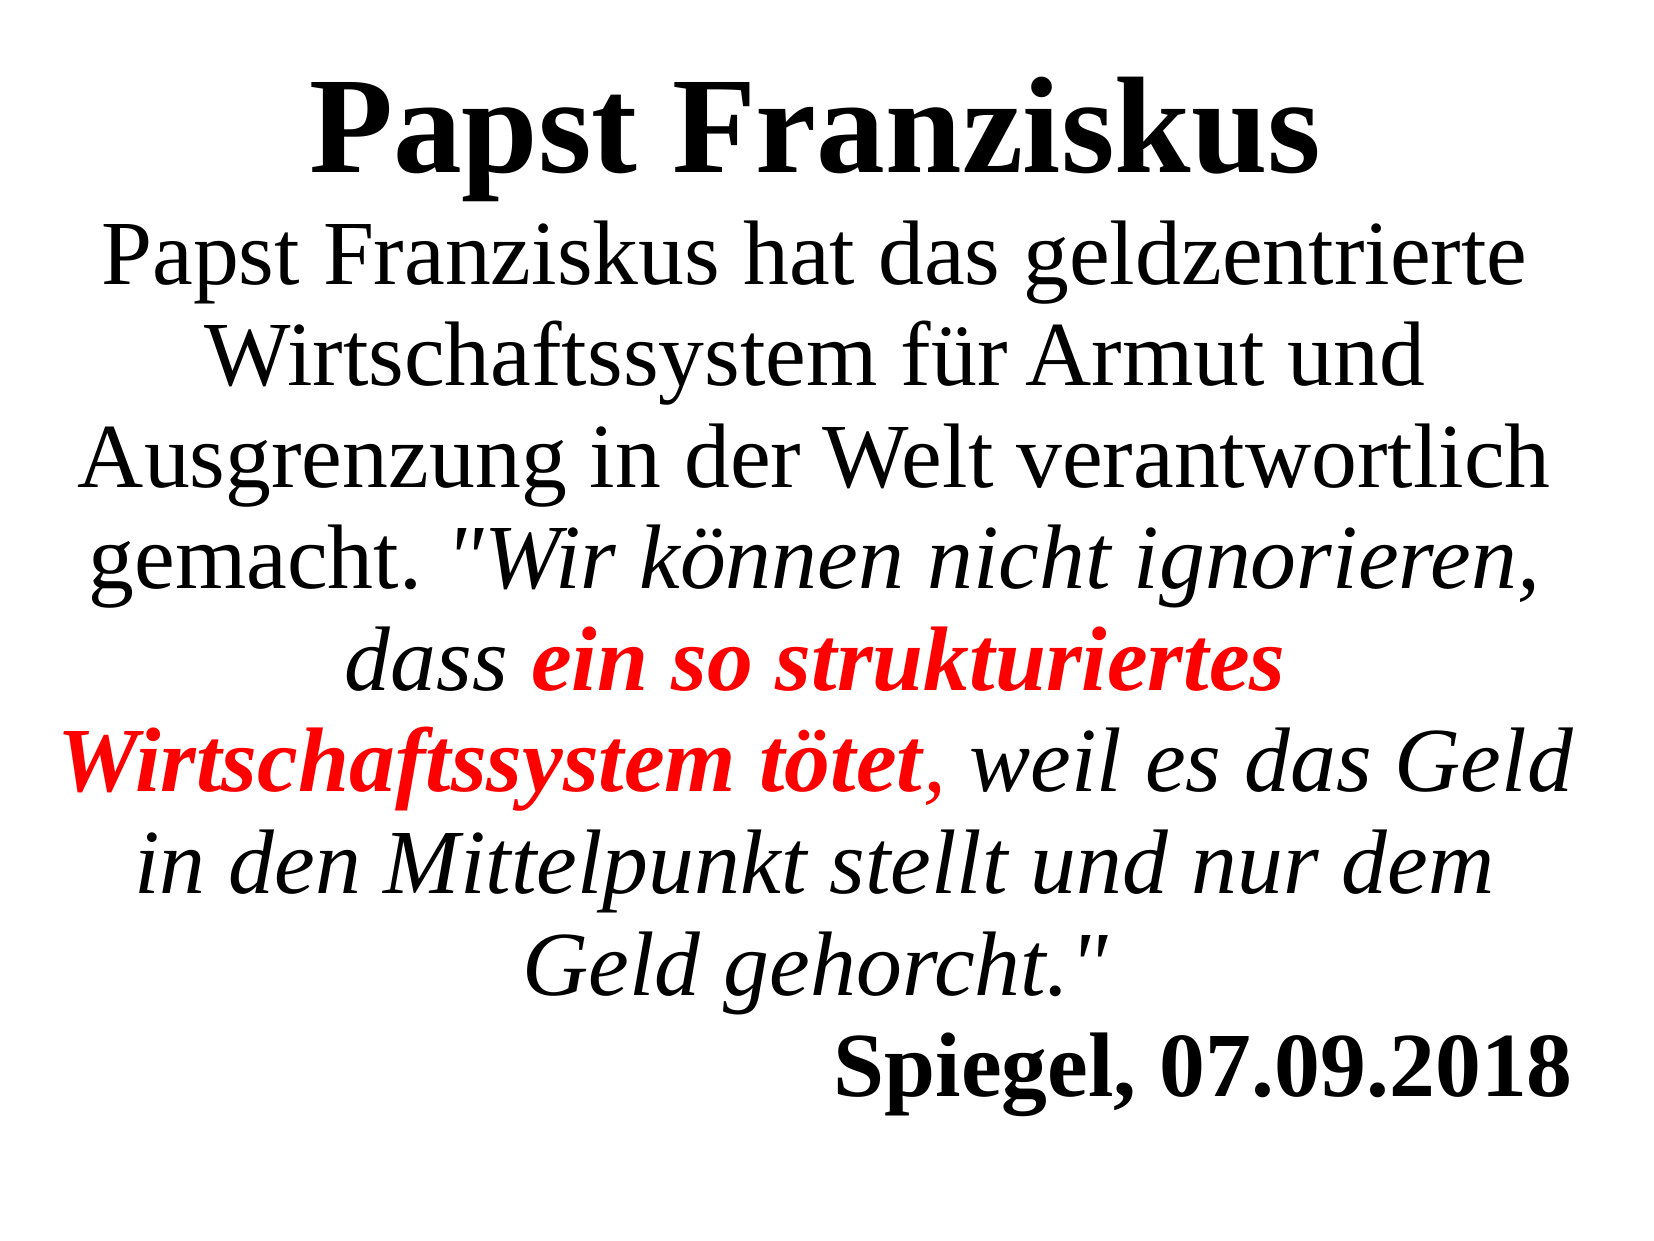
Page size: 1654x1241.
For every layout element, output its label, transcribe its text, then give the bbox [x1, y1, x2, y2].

text_box Papst Franziskus Papst Franziskus hat das geldzentrierte Wirtschaftssystem für Armut und Ausgrenzung in der Welt verantwortlich gemacht. "Wir können nicht ignorieren, dass ein so strukturiertes Wirtschaftssystem tötet, weil es das Geld in den Mittelpunkt stellt und nur dem Geld gehorcht." Spiegel, 07.09.2018 [42, 42, 1616, 1129]
